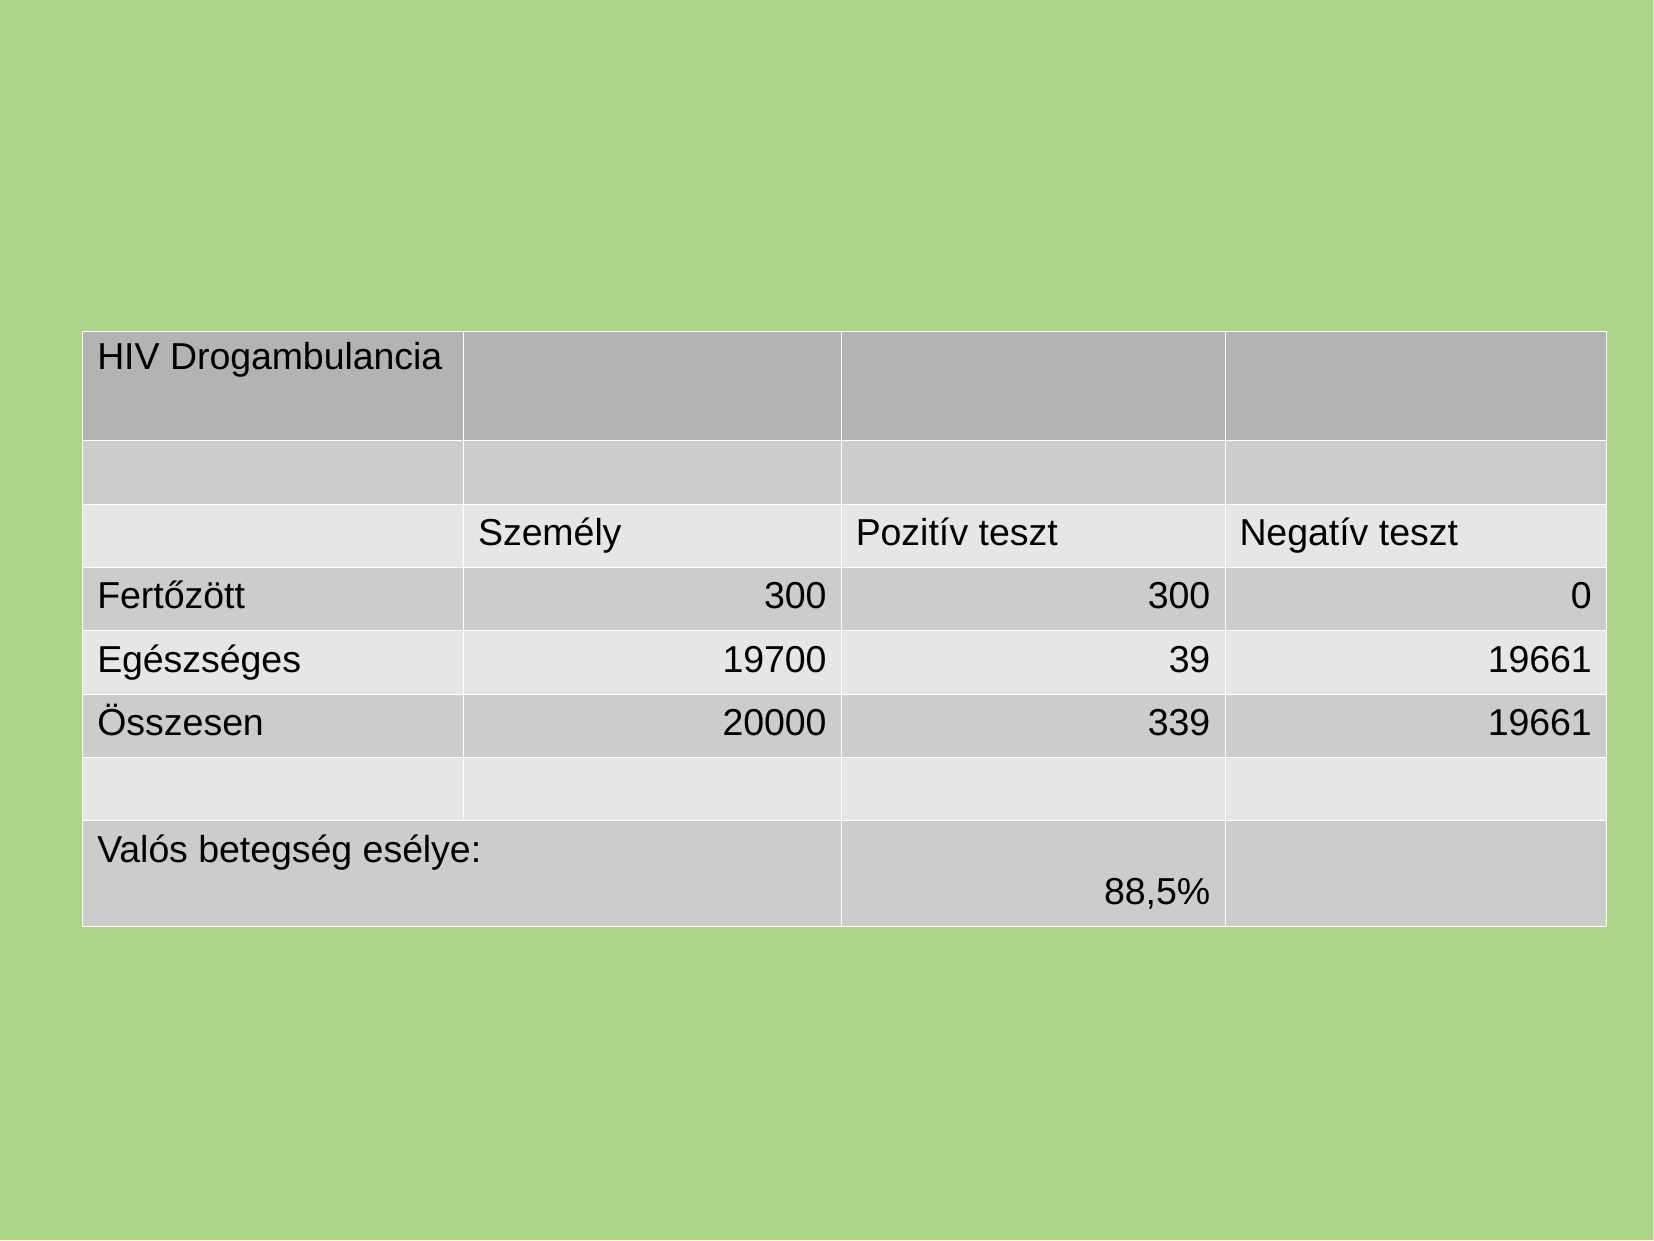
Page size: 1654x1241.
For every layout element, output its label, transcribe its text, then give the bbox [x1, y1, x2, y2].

table_cell 339 [842, 695, 1225, 757]
table_cell [464, 441, 841, 504]
table_cell 19661 [1226, 695, 1606, 757]
table_cell 19661 [1226, 631, 1606, 694]
table_cell 88,5% [842, 821, 1225, 926]
table_cell [842, 441, 1225, 504]
table_cell Összesen [83, 695, 463, 757]
table_cell [1226, 441, 1606, 504]
table_cell 300 [842, 568, 1225, 630]
table_header [1226, 332, 1606, 440]
table_cell 19700 [464, 631, 841, 694]
table_cell Személy [464, 505, 841, 567]
table_header [464, 332, 841, 440]
table_cell 300 [464, 568, 841, 630]
table_cell Egészséges [83, 631, 463, 694]
table_cell Pozitív teszt [842, 505, 1225, 567]
table_header HIV Drogambulancia [83, 332, 463, 440]
table_cell [83, 505, 463, 567]
table_cell [464, 758, 841, 820]
table_cell Valós betegség esélye: [83, 821, 841, 926]
table_cell [1226, 821, 1606, 926]
table_cell [1226, 758, 1606, 820]
table_cell [83, 758, 463, 820]
table_header [842, 332, 1225, 440]
table_cell 39 [842, 631, 1225, 694]
table_cell Negatív teszt [1226, 505, 1606, 567]
table_cell 0 [1226, 568, 1606, 630]
table_cell Fertőzött [83, 568, 463, 630]
table_cell [842, 758, 1225, 820]
table_cell [83, 441, 463, 504]
table_cell 20000 [464, 695, 841, 757]
